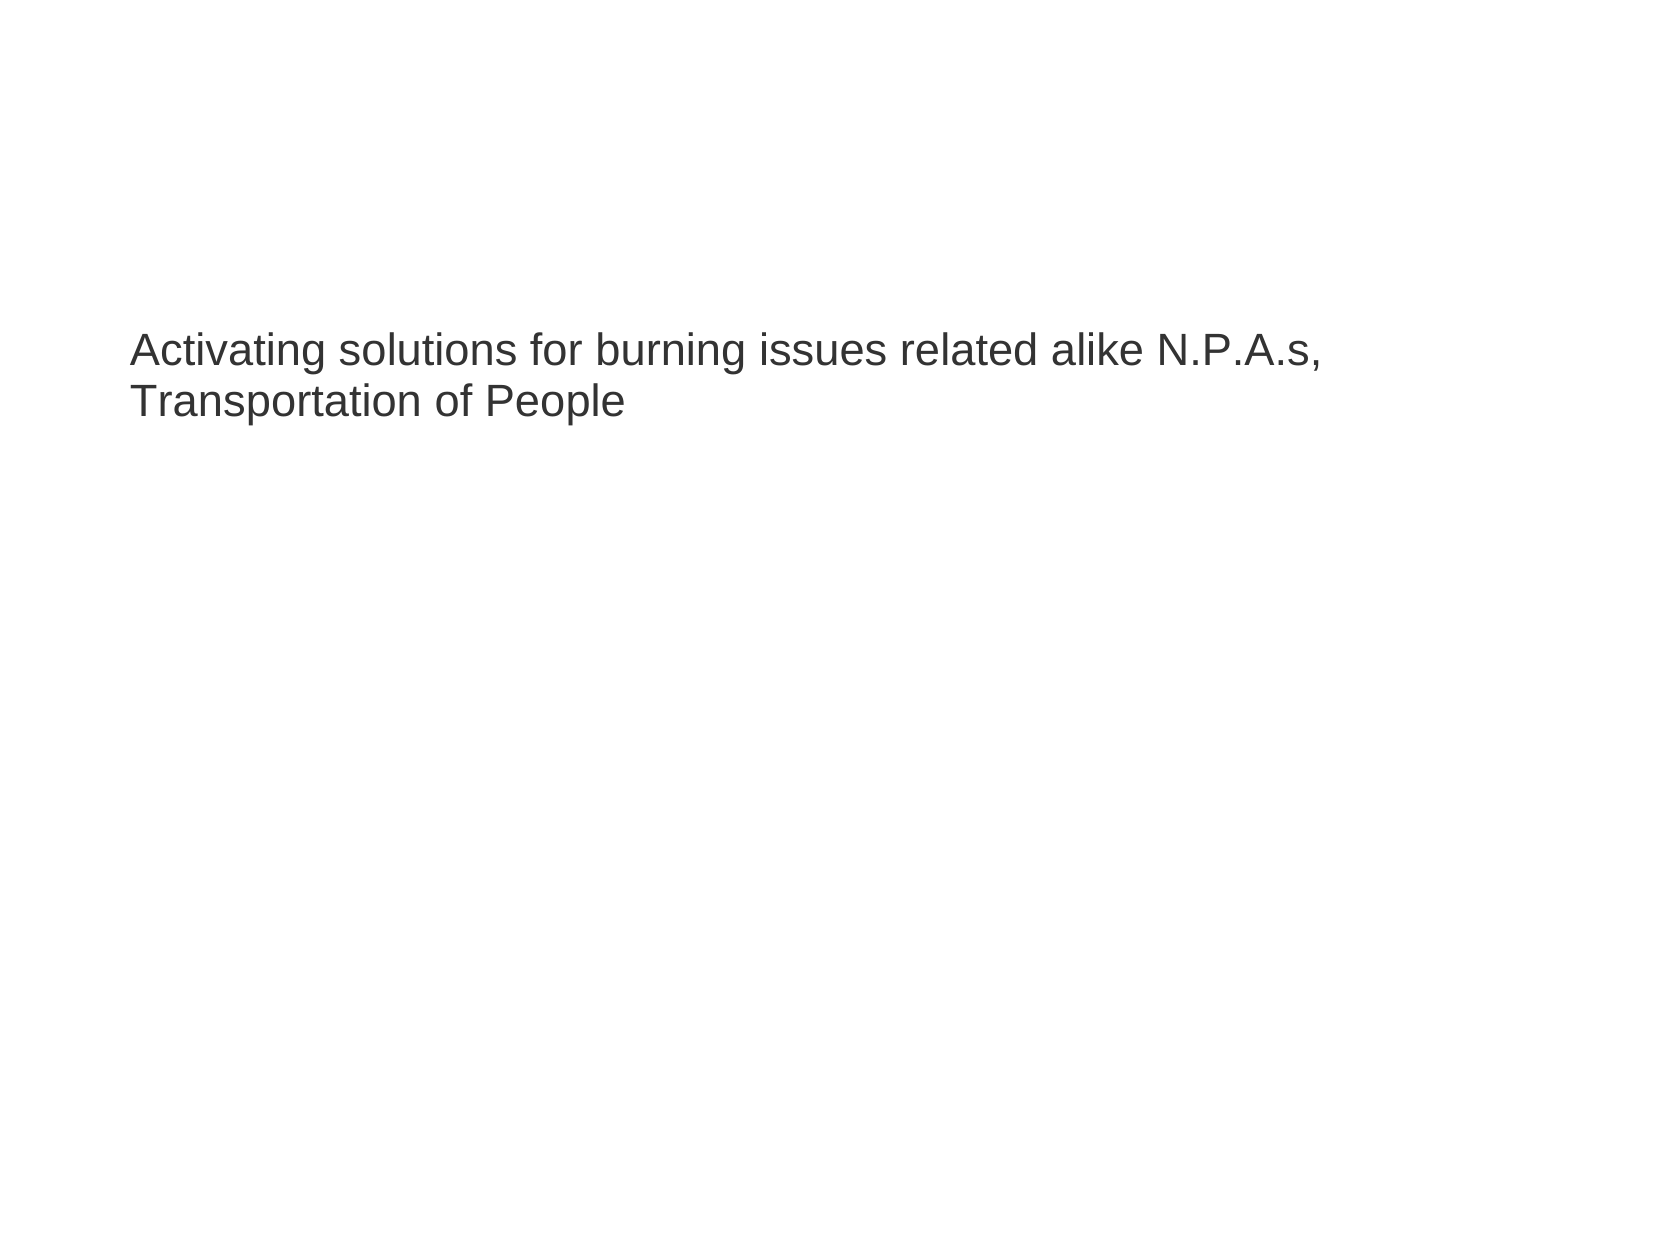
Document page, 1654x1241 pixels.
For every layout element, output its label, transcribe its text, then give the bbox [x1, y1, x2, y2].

list Activating solutions for burning issues related alike N.P.A.s, Transportation of People [129, 324, 1489, 975]
